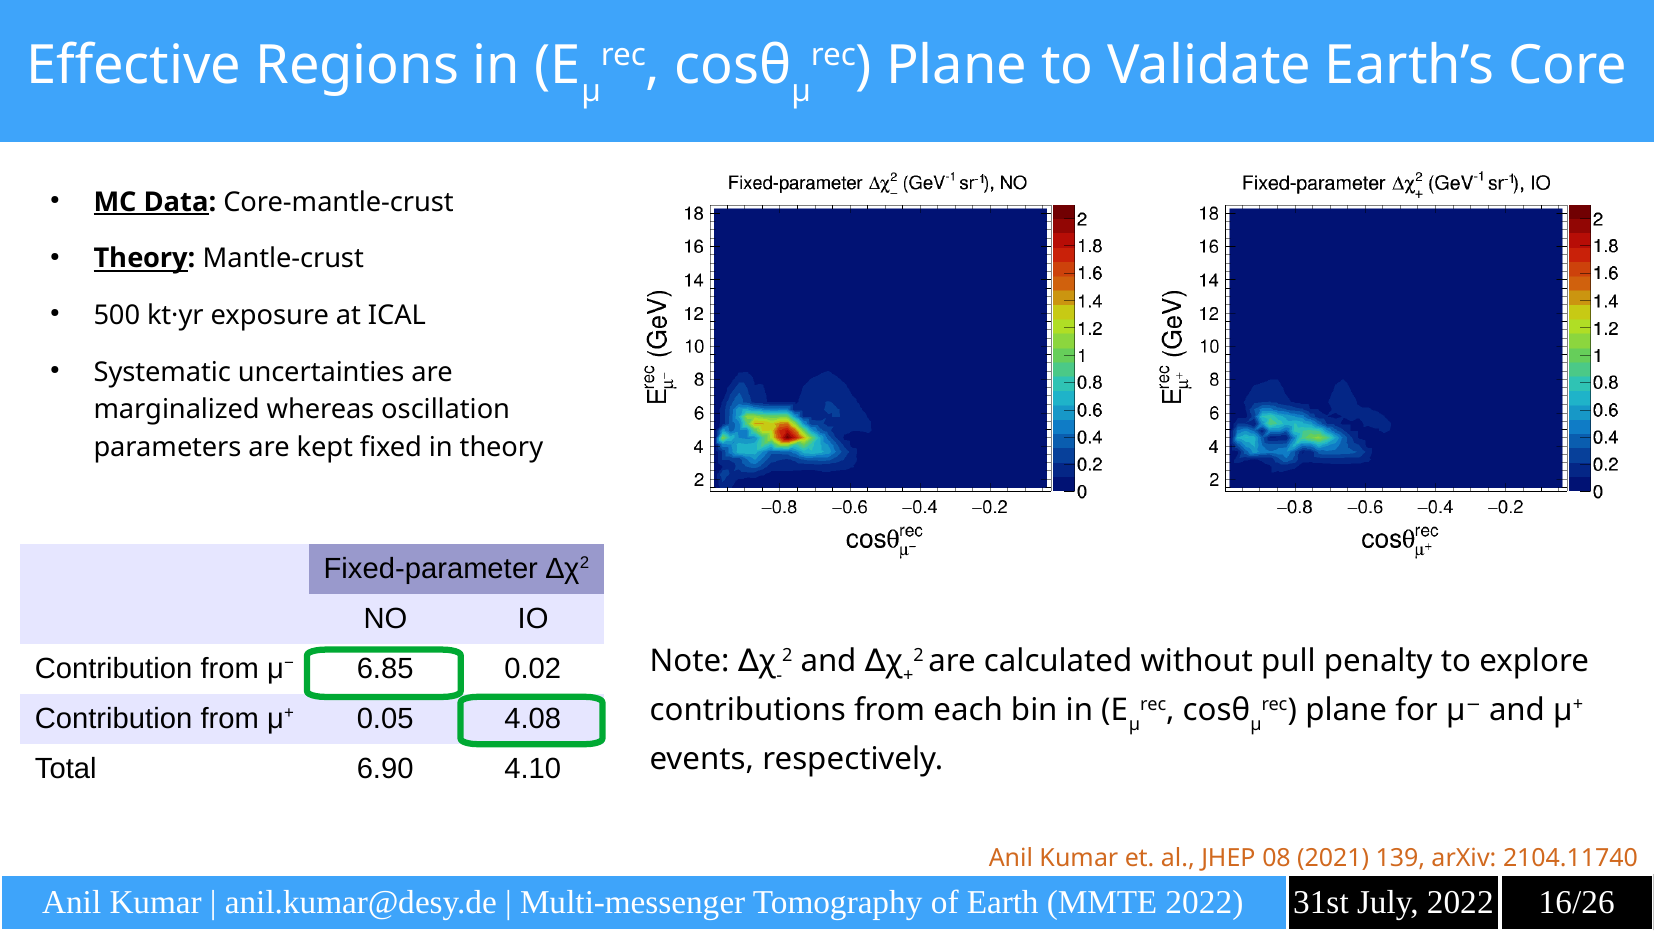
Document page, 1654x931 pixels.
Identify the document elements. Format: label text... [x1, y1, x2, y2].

table_cell Total [20, 744, 309, 794]
table_cell 6.85 [309, 644, 462, 650]
title Effective Regions in (Eμrec, cosθμrec) Plane to Validate Earth’s Core [0, 0, 1654, 142]
table_cell 6.85 [311, 653, 457, 693]
table_cell 6.90 [309, 744, 462, 794]
table_cell 0.02 [462, 644, 604, 694]
picture [644, 165, 1117, 563]
table_cell 4.10 [462, 744, 604, 794]
table_cell IO [462, 594, 604, 644]
text_box Anil Kumar et. al., JHEP 08 (2021) 139, arXiv: 2104.11740 [0, 832, 1654, 881]
list Note: ∆χ-2 and ∆χ+2 are calculated without pull penalty to explore contributions from each bin in (Eμrec, cosθμrec) plane for μ− and μ+ events, respectively. [649, 620, 1627, 797]
table_cell 4.08 [464, 700, 599, 741]
picture [1159, 165, 1633, 563]
list MC Data: Core-mantle-crust Theory: Mantle-crust 500 kt·yr exposure at ICAL Systematic uncertainties are marginalized whereas oscillation parameters are kept fixed in theory [35, 165, 549, 481]
table_cell NO [309, 594, 462, 644]
table_cell 0.05 [309, 698, 459, 744]
table_header [20, 544, 309, 644]
table_cell Contribution from μ− [20, 644, 309, 694]
table_cell Contribution from μ+ [20, 694, 309, 744]
table_header Fixed-parameter ∆χ2 [309, 544, 604, 594]
